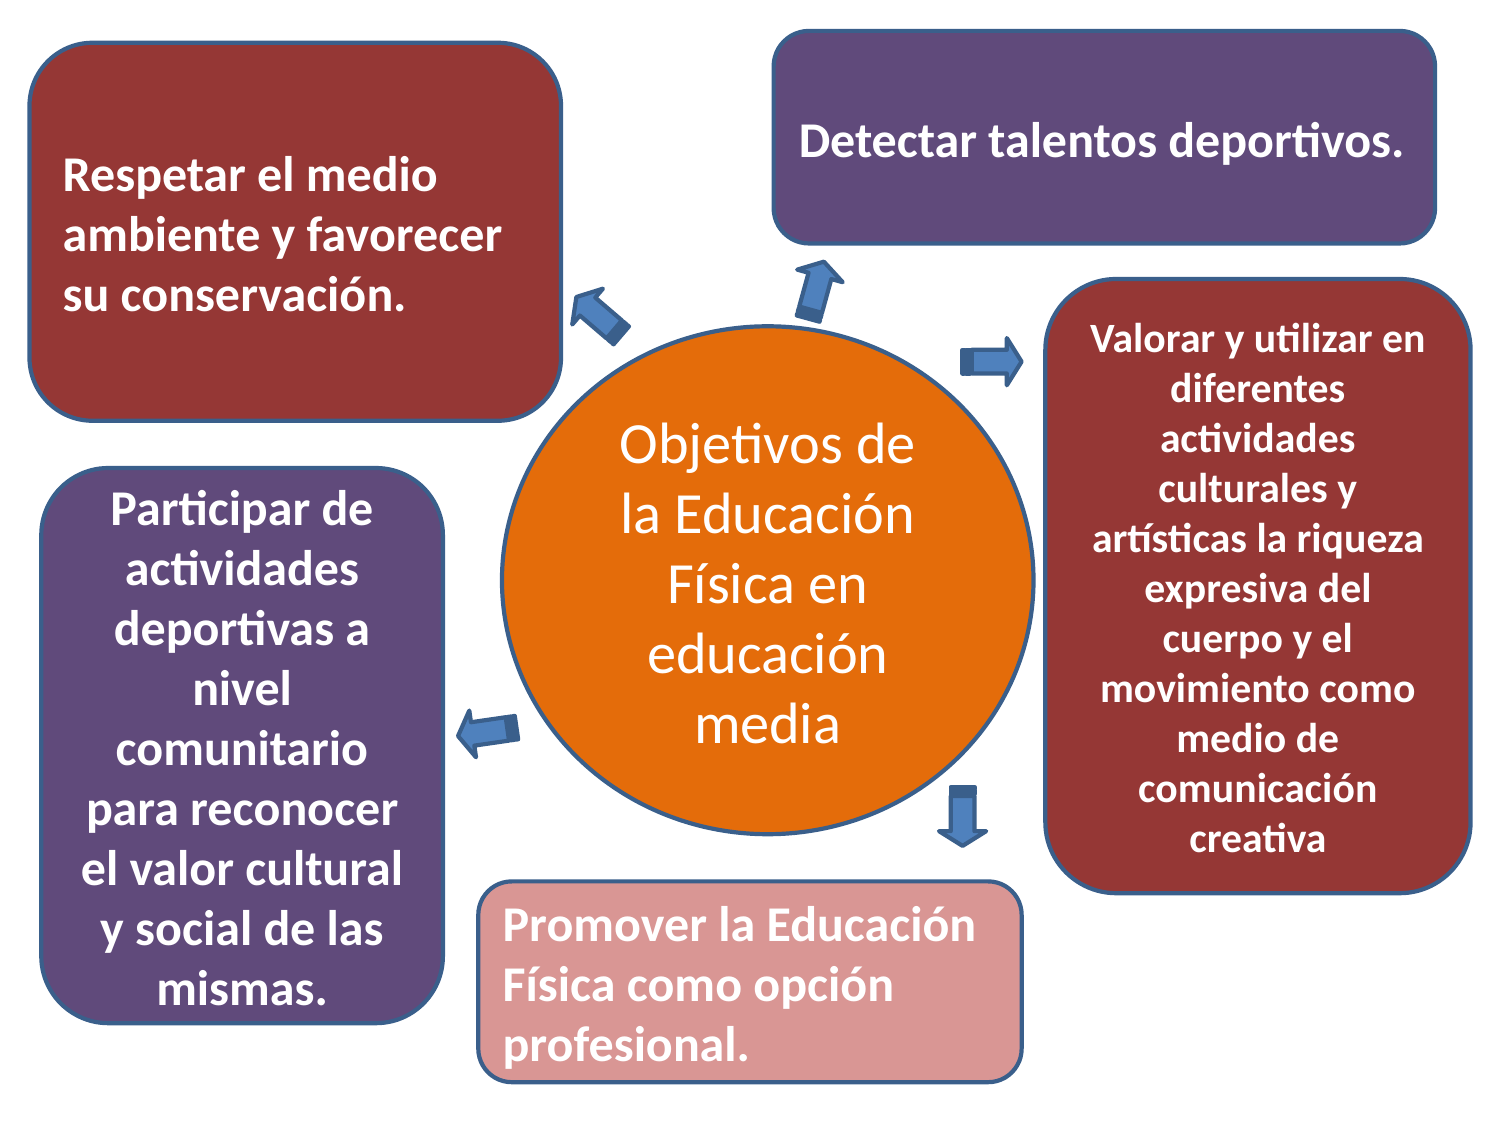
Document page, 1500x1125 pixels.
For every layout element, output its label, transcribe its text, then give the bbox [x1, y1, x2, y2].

text_box [458, 710, 519, 758]
text_box [966, 350, 970, 373]
text_box Participar de actividades deportivas a nivel comunitario para reconocer el valor cultural y social de las mismas. [41, 468, 443, 1024]
text_box Promover la Educación Física como opción profesional. [478, 881, 1022, 1083]
text_box Detectar talentos deportivos. [773, 30, 1436, 244]
text_box Objetivos de la Educación Física en educación media [501, 326, 1034, 835]
text_box Respetar el medio ambiente y favorecer su conservación. [29, 42, 562, 421]
text_box [938, 796, 987, 846]
text_box [572, 288, 629, 345]
text_box [796, 261, 843, 322]
text_box Valorar y utilizar en diferentes actividades culturales y artísticas la riqueza expresiva del cuerpo y el movimiento como medio de comunicación creativa [1045, 278, 1471, 894]
text_box [971, 338, 1022, 386]
